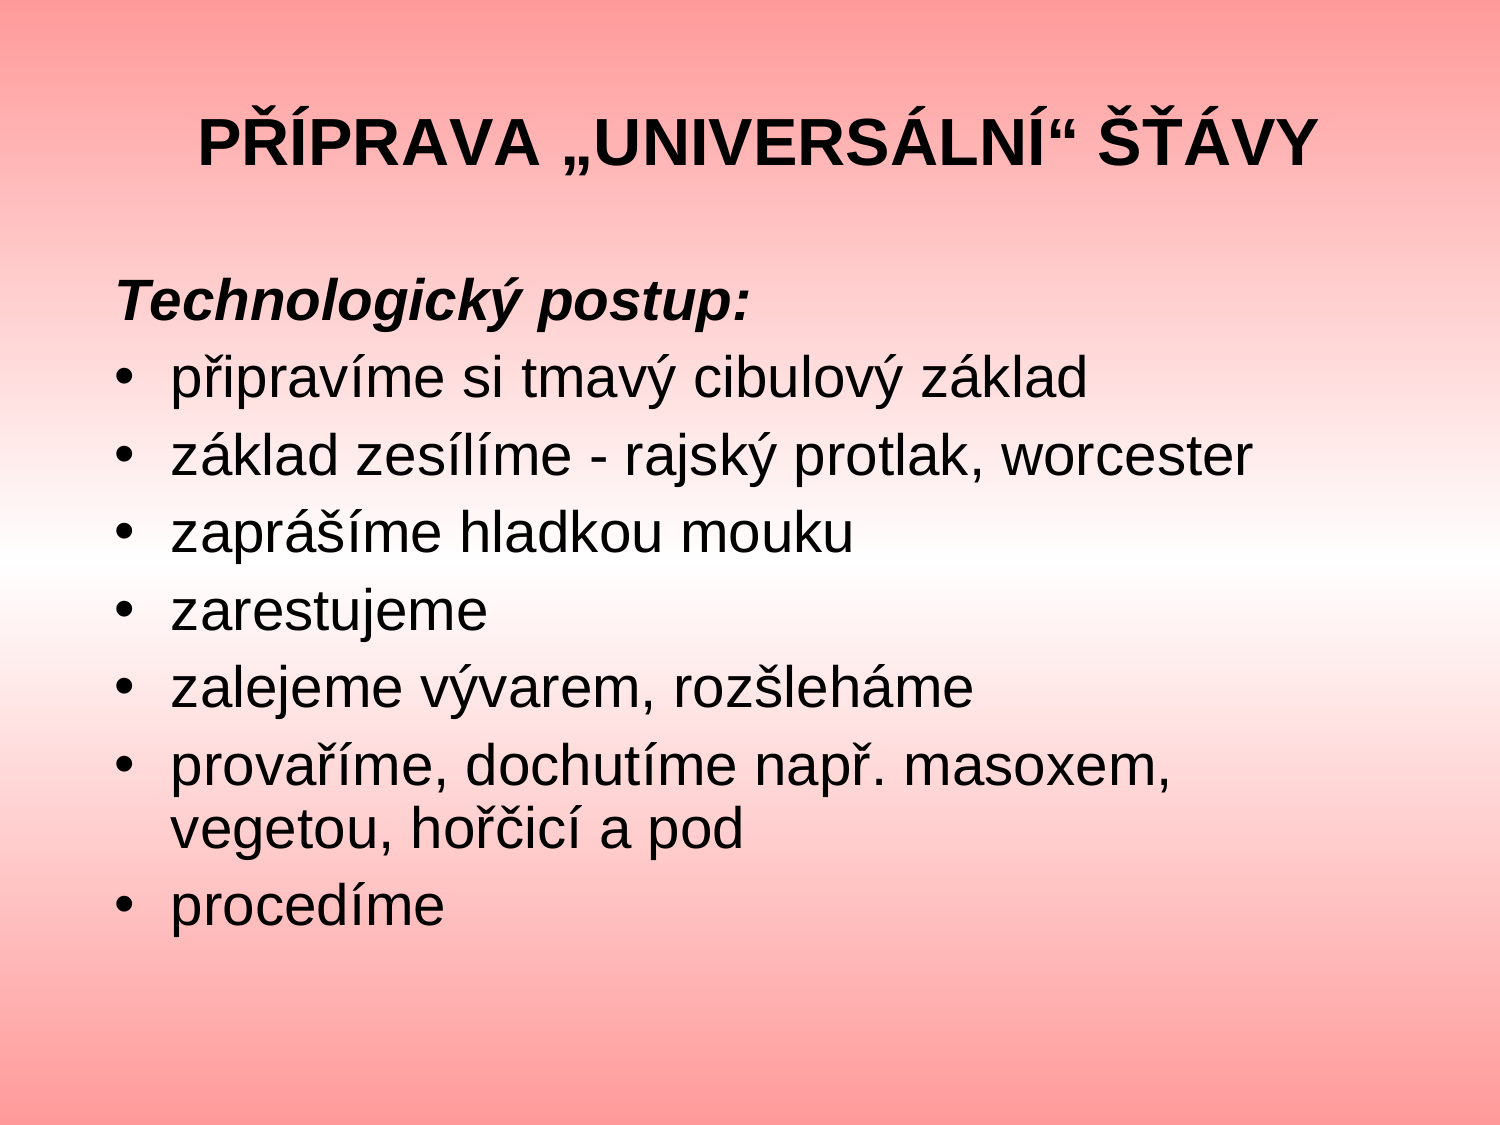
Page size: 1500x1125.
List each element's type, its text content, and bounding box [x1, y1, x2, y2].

title PŘÍPRAVA „UNIVERSÁLNÍ“ ŠŤÁVY [75, 45, 1426, 233]
list Technologický postup: připravíme si tmavý cibulový základ základ zesílíme - rajský protlak, worcester zaprášíme hladkou mouku zarestujeme zalejeme vývarem, rozšleháme provaříme, dochutíme např. masoxem, vegetou, hořčicí a pod procedíme [99, 262, 1413, 1001]
